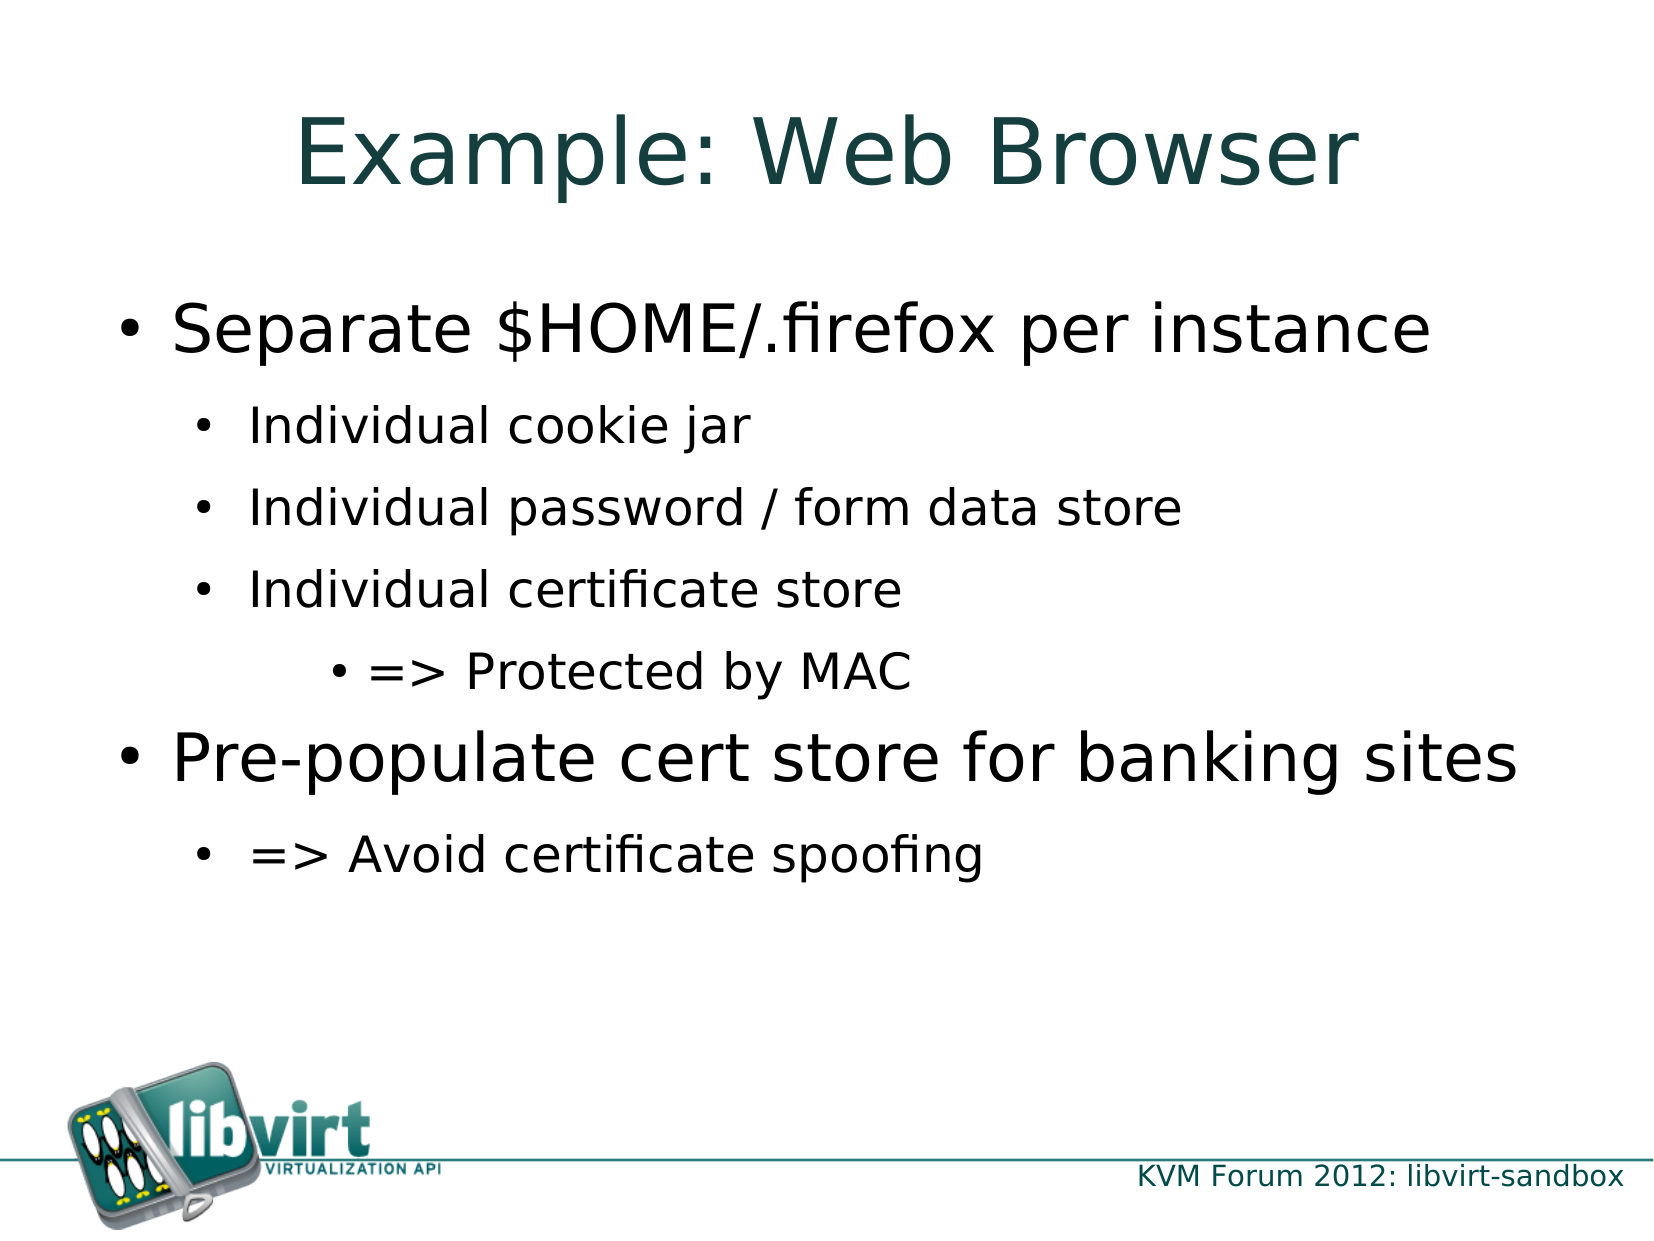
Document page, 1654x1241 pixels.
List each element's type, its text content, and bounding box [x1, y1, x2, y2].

text_box KVM Forum 2012: libvirt-sandbox [1122, 1151, 1654, 1211]
picture [0, 1062, 1654, 1230]
list Separate $HOME/.firefox per instance Individual cookie jar Individual password / form data store Individual certificate store => Protected by MAC Pre-populate cert store for banking sites => Avoid certificate spoofing [82, 290, 1571, 1062]
title Example: Web Browser [82, 49, 1571, 257]
